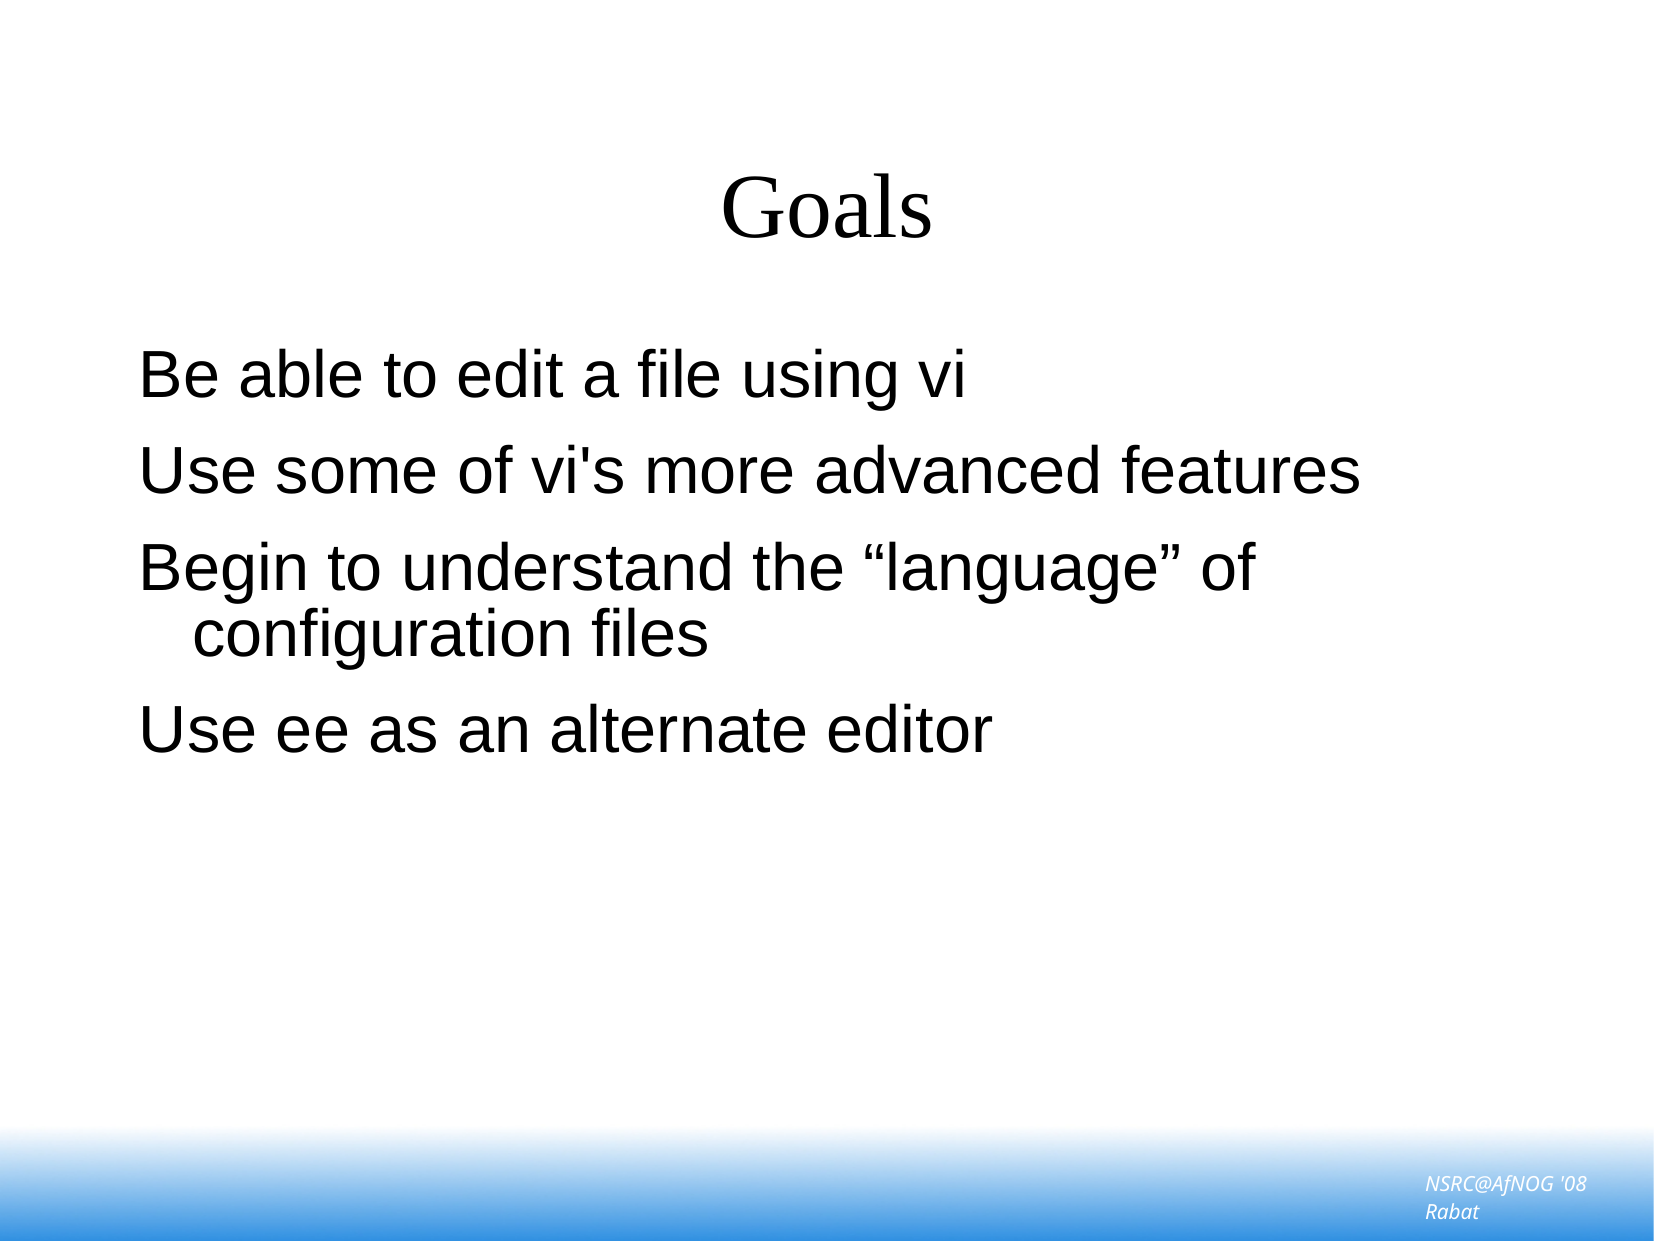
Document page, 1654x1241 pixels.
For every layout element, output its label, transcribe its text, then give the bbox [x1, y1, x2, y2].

picture [0, 1124, 1654, 1241]
list Be able to edit a file using vi Use some of vi's more advanced features Begin to understand the “language” of configuration files Use ee as an alternate editor [121, 344, 1534, 976]
title Goals [121, 102, 1534, 311]
